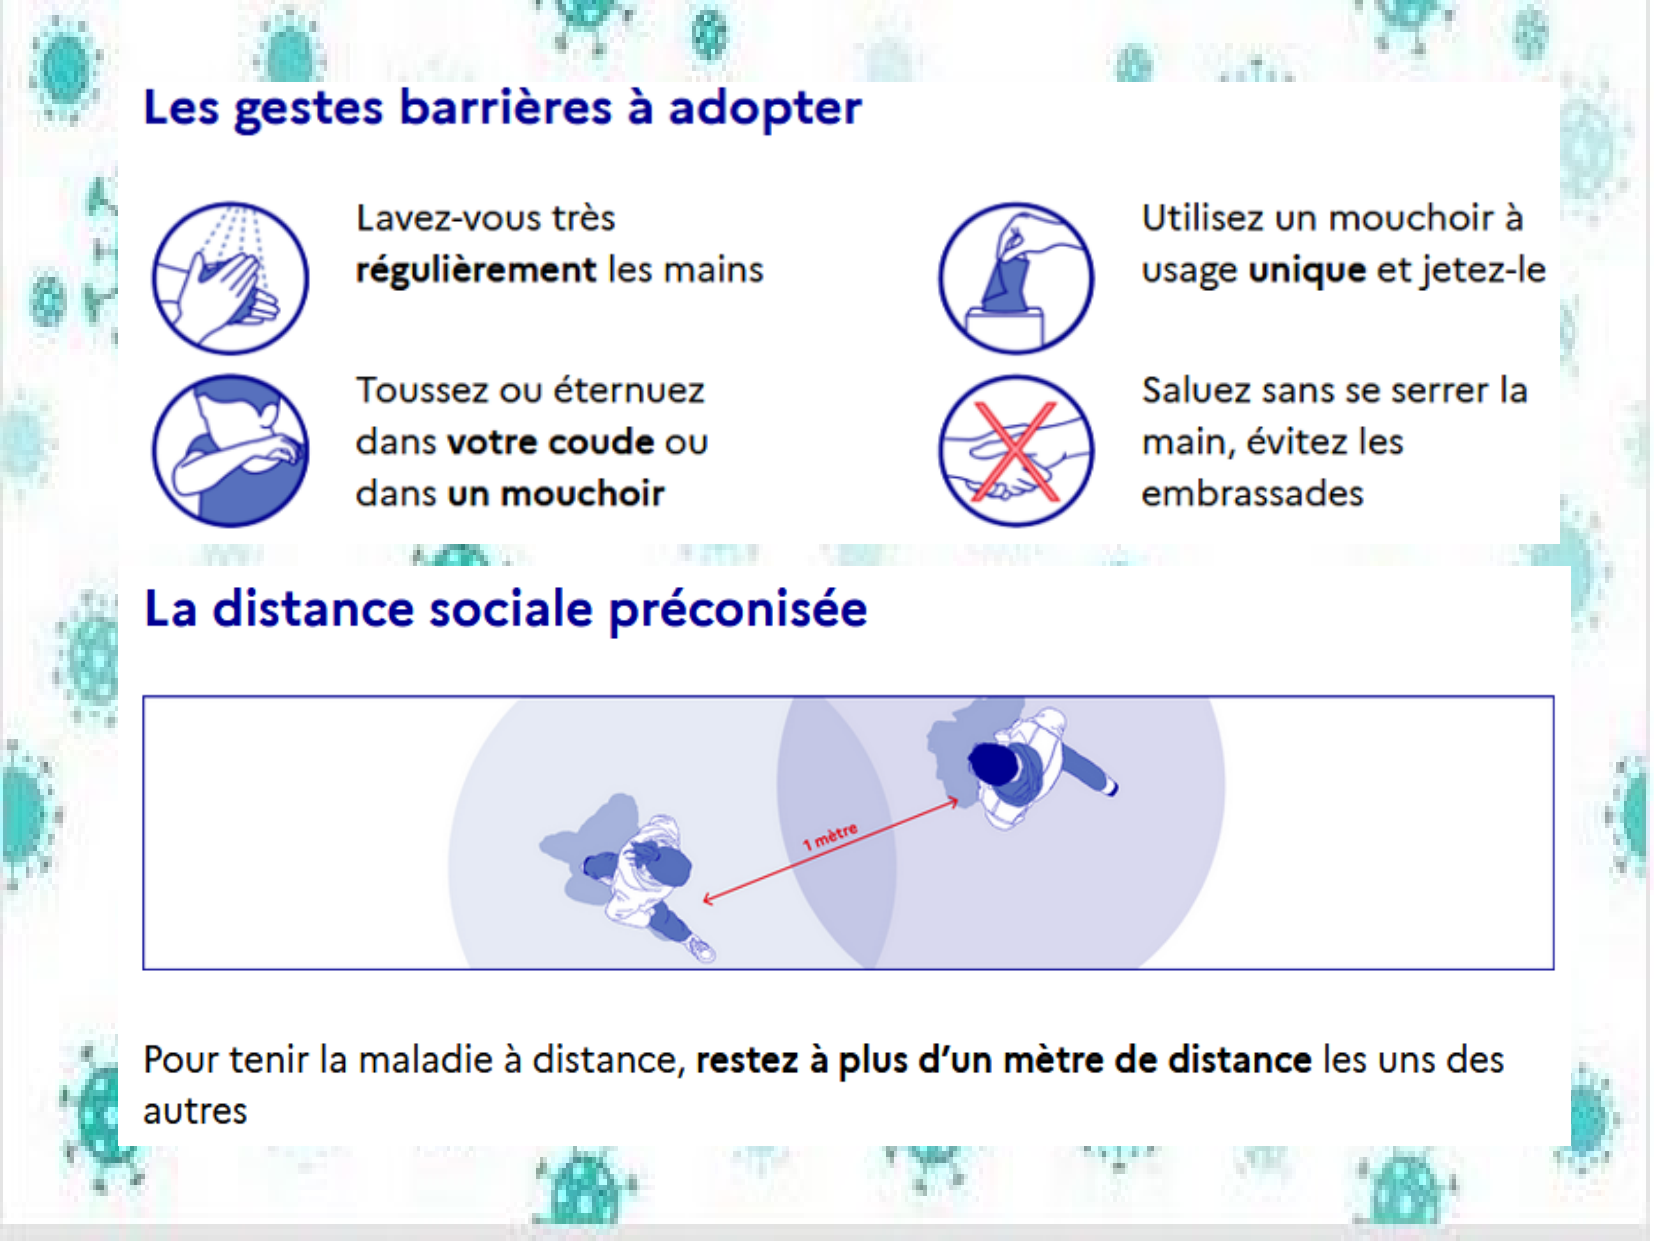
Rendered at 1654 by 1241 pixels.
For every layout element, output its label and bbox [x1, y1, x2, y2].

picture [118, 82, 1560, 544]
picture [118, 566, 1571, 1146]
